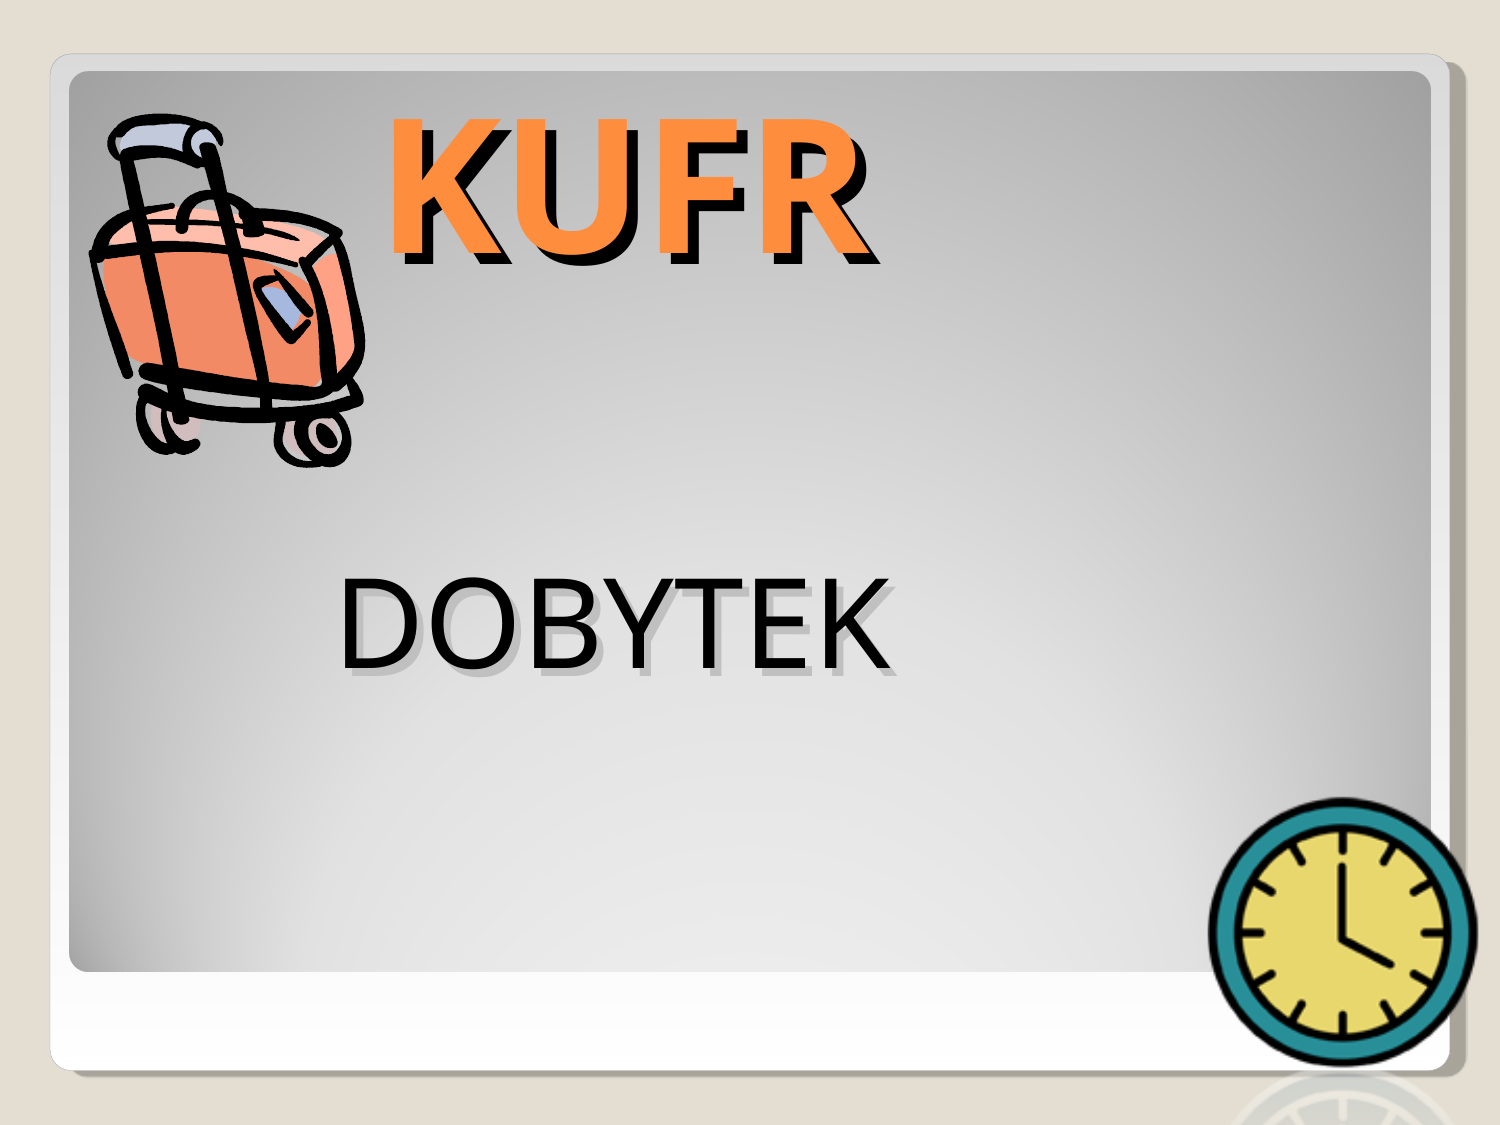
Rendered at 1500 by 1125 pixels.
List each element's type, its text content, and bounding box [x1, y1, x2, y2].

text_box KUFR [362, 54, 1379, 362]
picture [69, 71, 1500, 1125]
text_box DOBYTEK [107, 536, 1117, 780]
